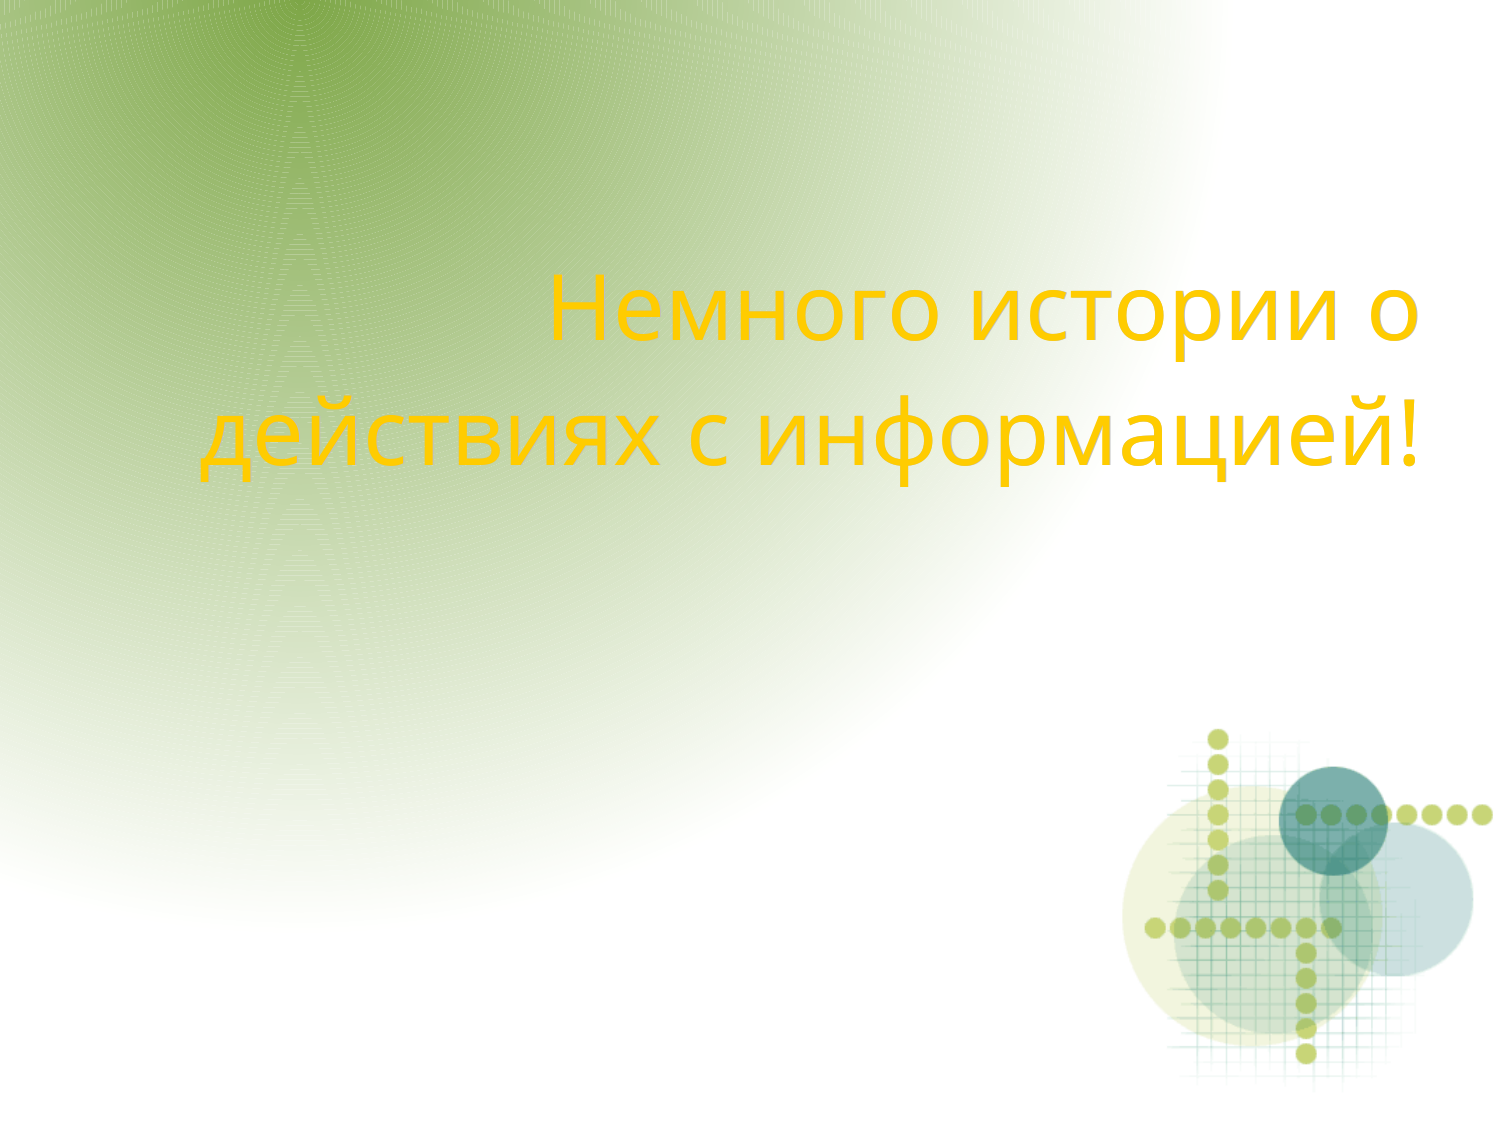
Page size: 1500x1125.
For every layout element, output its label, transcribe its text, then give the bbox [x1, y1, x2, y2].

picture [1110, 718, 1500, 1098]
title Немного истории о действиях с информацией! [162, 262, 1438, 500]
